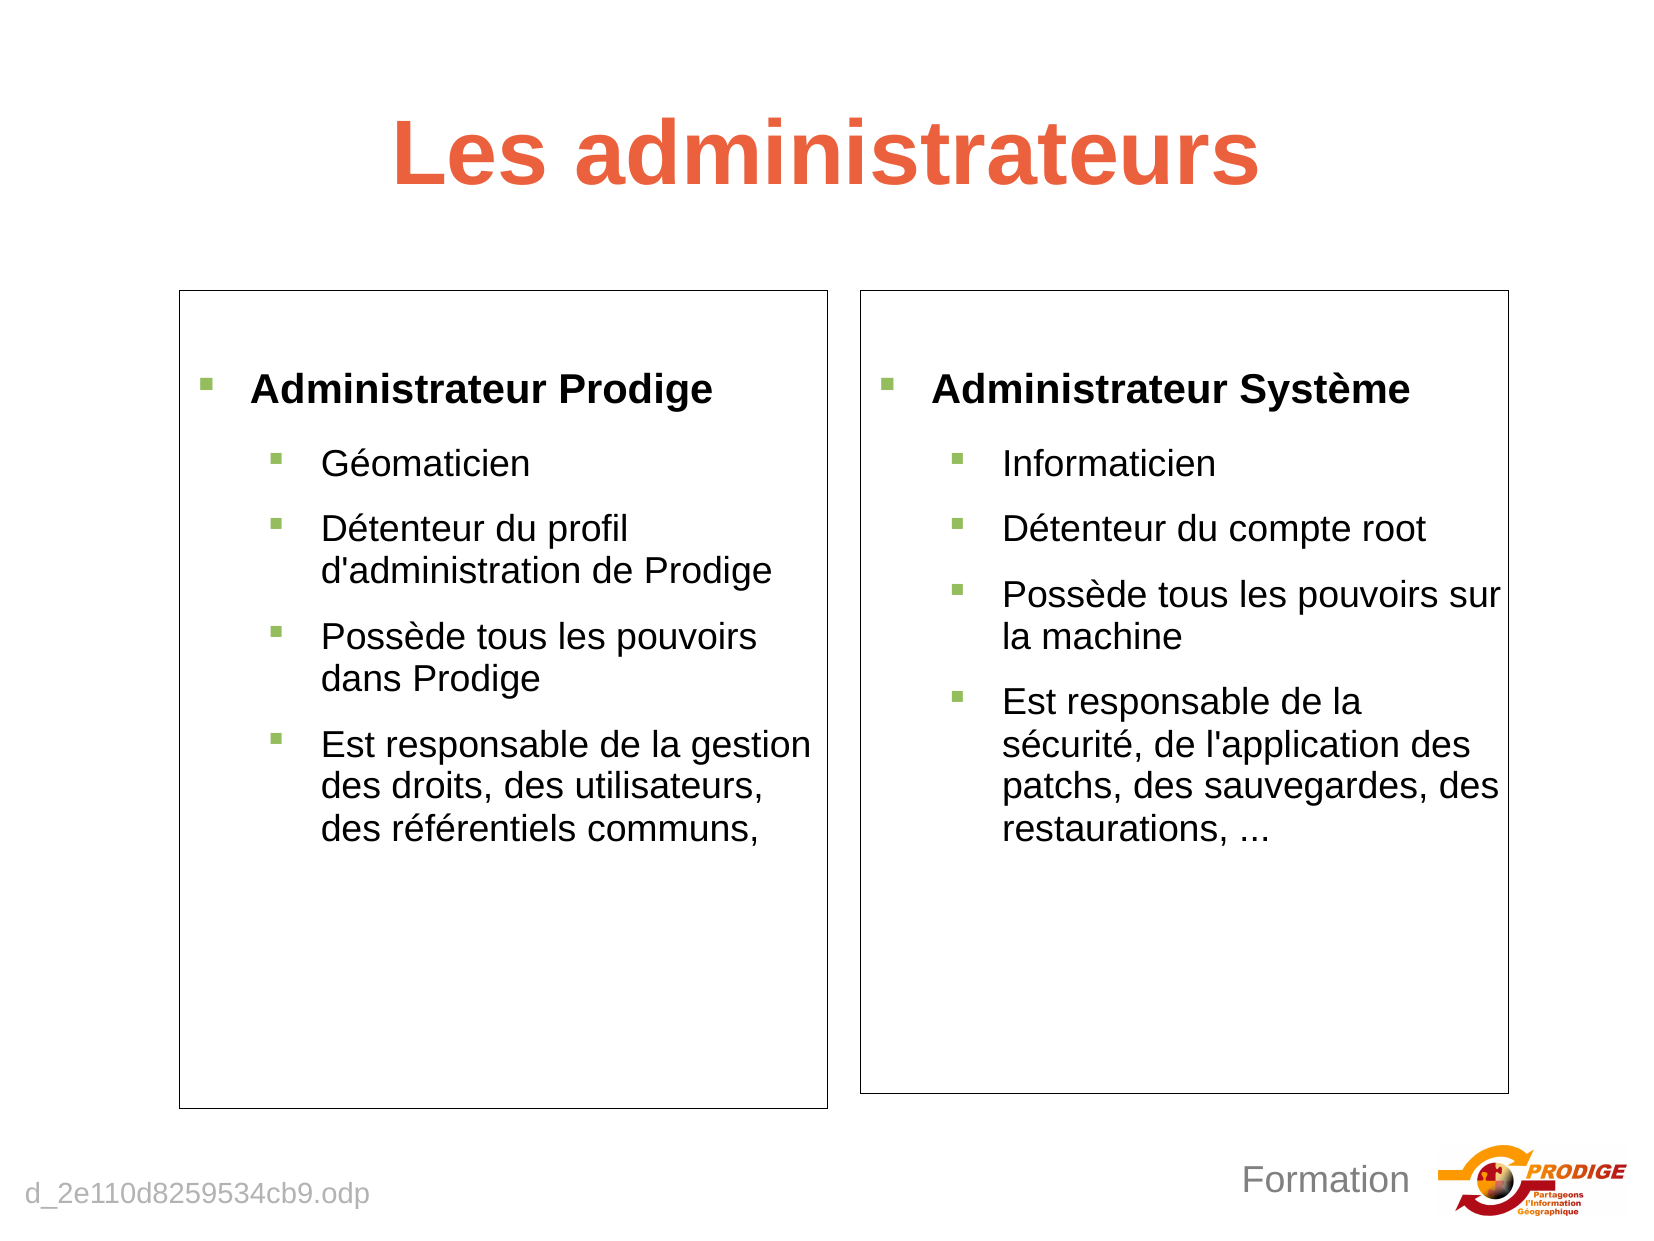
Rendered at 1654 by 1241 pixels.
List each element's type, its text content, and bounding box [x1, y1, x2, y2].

list Administrateur Système Informaticien Détenteur du compte root Possède tous les pouvoirs sur la machine Est responsable de la sécurité, de l'application des patchs, des sauvegardes, des restaurations, ... [860, 290, 1509, 1094]
title Les administrateurs [82, 49, 1571, 257]
picture [1438, 1145, 1627, 1216]
list Administrateur Prodige Géomaticien Détenteur du profil d'administration de Prodige Possède tous les pouvoirs dans Prodige Est responsable de la gestion des droits, des utilisateurs, des référentiels communs, [179, 290, 828, 1109]
